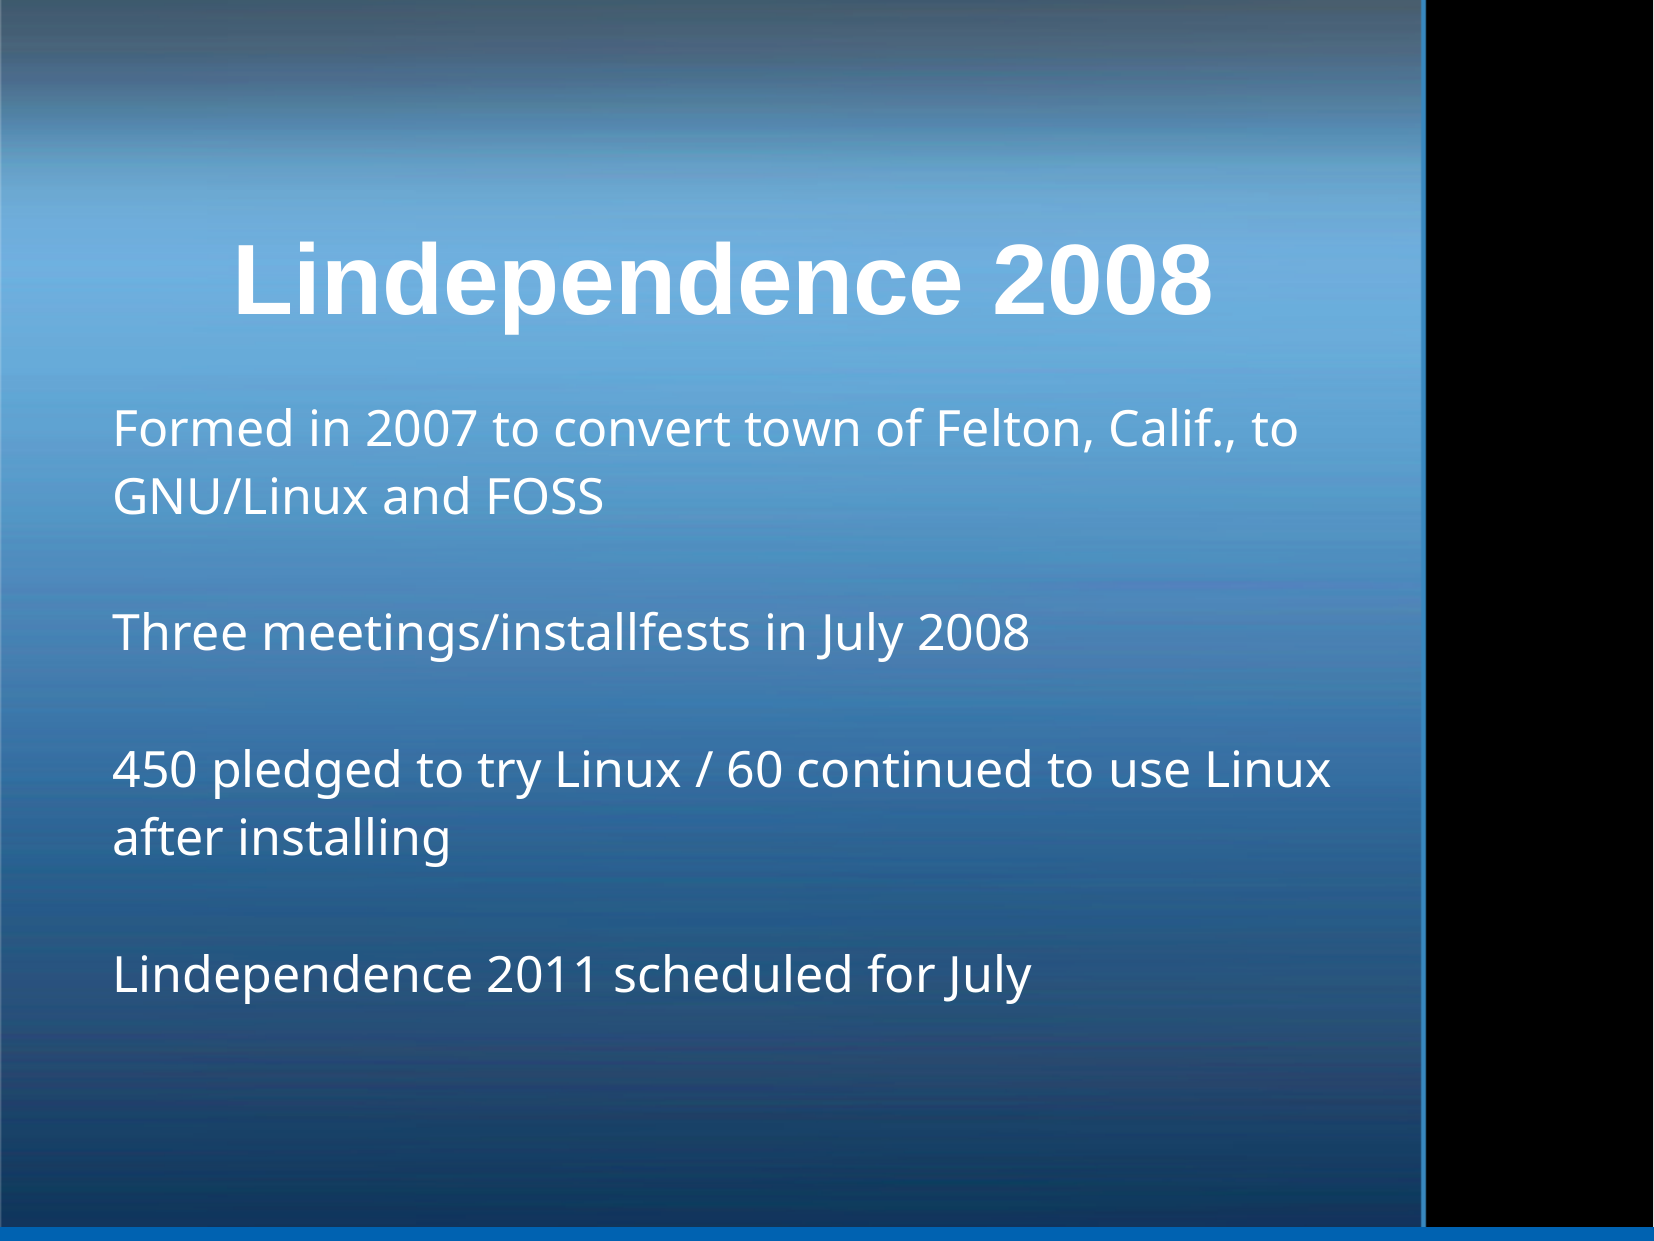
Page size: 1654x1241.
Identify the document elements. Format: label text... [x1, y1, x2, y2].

picture [0, 0, 1654, 1227]
title Formed in 2007 to convert town of Felton, Calif., to GNU/Linux and FOSS Three meetings/installfests in July 2008 450 pledged to try Linux / 60 continued to use Linux after installing Lindependence 2011 scheduled for July [112, 437, 1351, 962]
title Lindependence 2008 [0, 176, 1448, 384]
